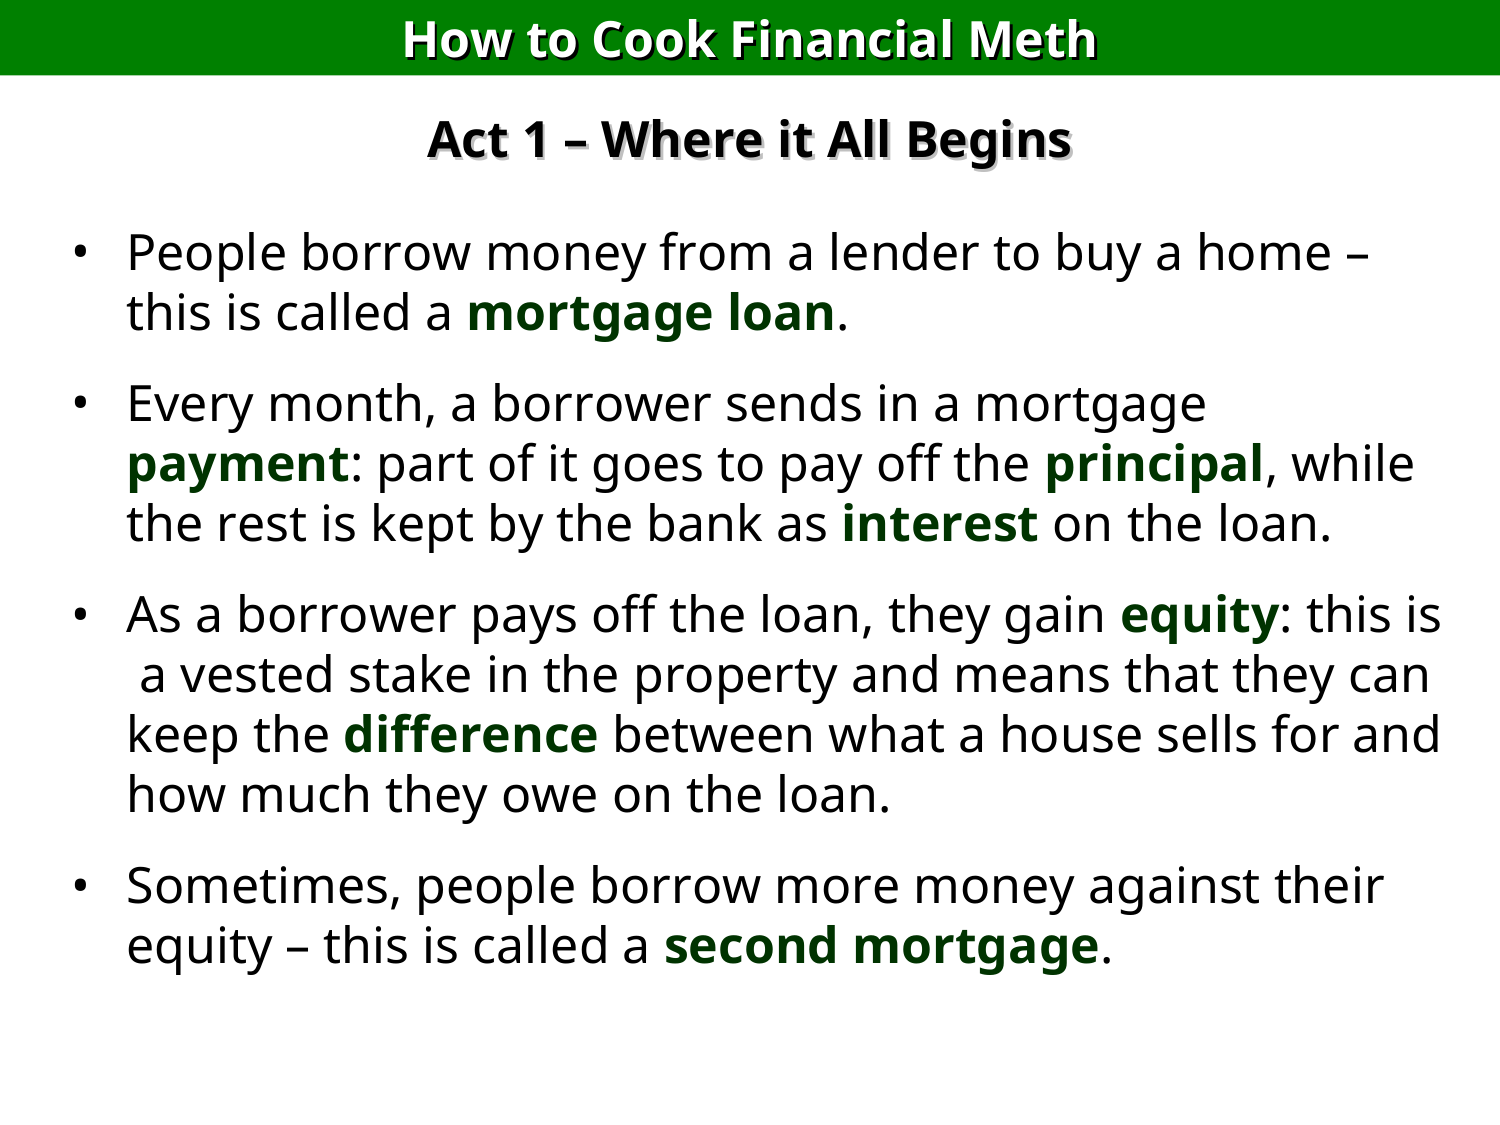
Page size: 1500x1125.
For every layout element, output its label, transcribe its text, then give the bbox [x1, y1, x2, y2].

title Act 1 – Where it All Begins [112, 99, 1388, 176]
text_box People borrow money from a lender to buy a home – this is called a mortgage loan. Every month, a borrower sends in a mortgage payment: part of it goes to pay off the principal, while the rest is kept by the bank as interest on the loan. As a borrower pays off the loan, they gain equity: this is a vested stake in the property and means that they can keep the difference between what a house sells for and how much they owe on the loan. Sometimes, people borrow more money against their equity – this is called a second mortgage. [37, 212, 1463, 982]
text_box How to Cook Financial Meth [0, 0, 1500, 76]
